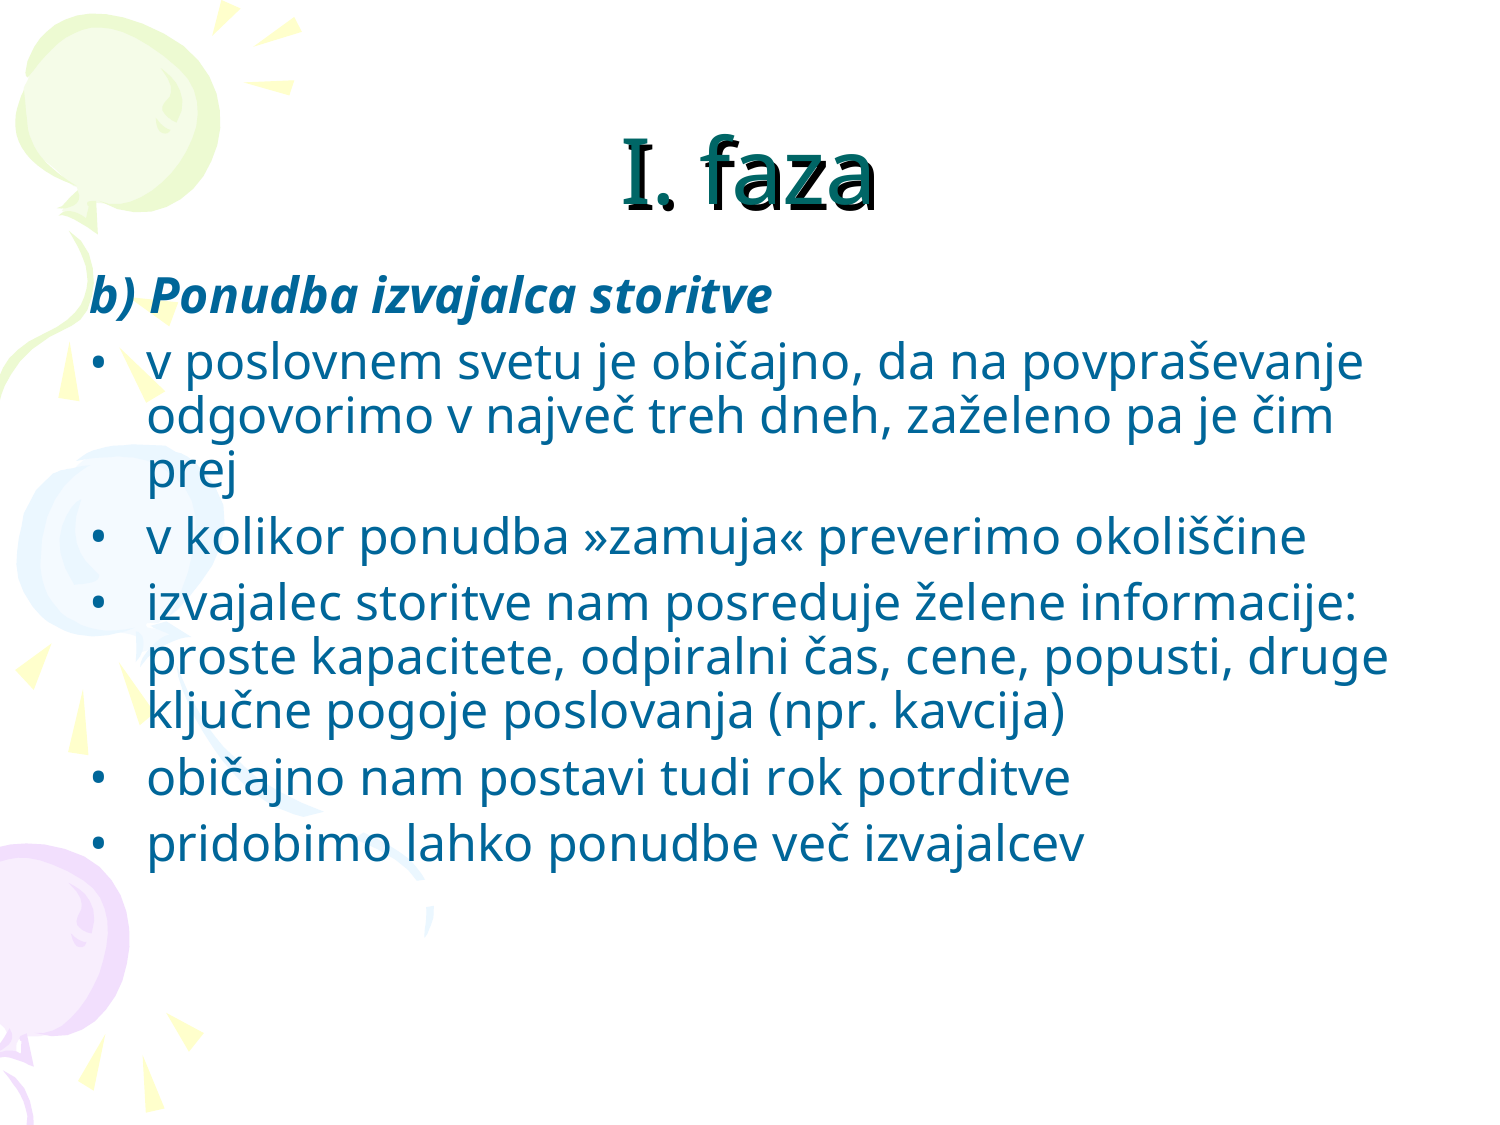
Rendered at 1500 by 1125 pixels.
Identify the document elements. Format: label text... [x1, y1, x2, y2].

title I. faza [72, 16, 1426, 233]
list b) Ponudba izvajalca storitve v poslovnem svetu je običajno, da na povpraševanje odgovorimo v največ treh dneh, zaželeno pa je čim prej v kolikor ponudba »zamuja« preverimo okoliščine izvajalec storitve nam posreduje želene informacije: proste kapacitete, odpiralni čas, cene, popusti, druge ključne pogoje poslovanja (npr. kavcija) običajno nam postavi tudi rok potrditve pridobimo lahko ponudbe več izvajalcev [75, 262, 1426, 994]
